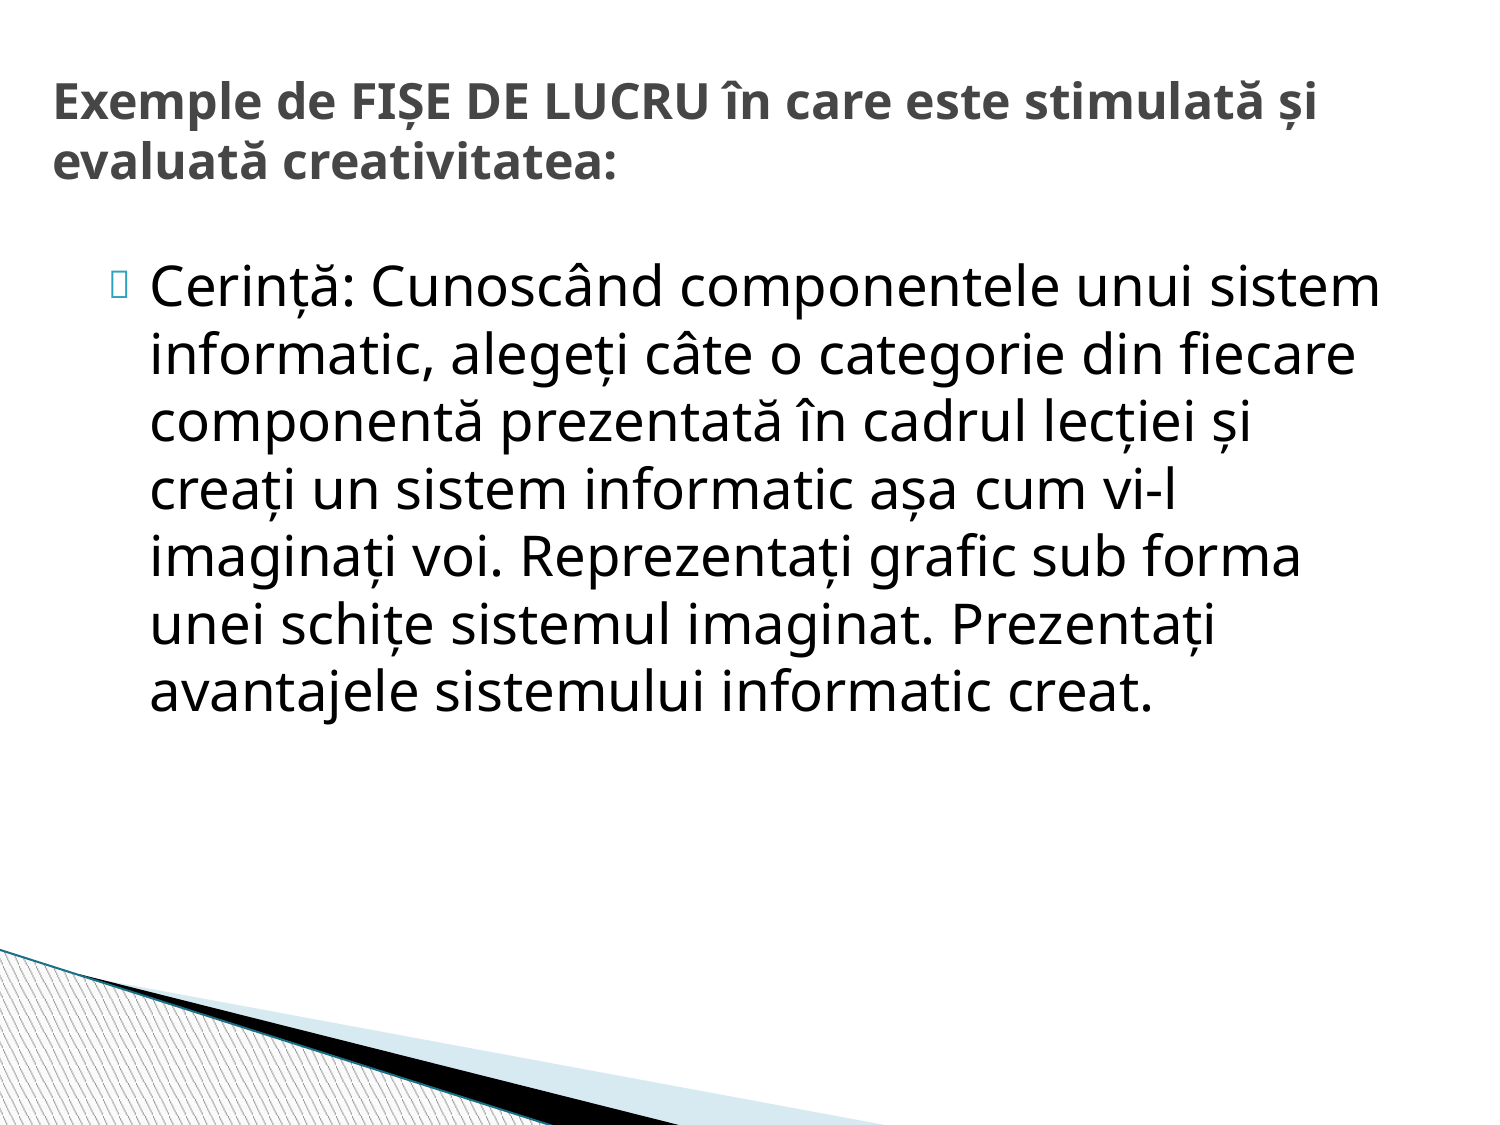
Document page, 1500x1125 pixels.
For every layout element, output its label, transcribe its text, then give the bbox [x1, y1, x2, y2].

title Exemple de FIȘE DE LUCRU în care este stimulată și evaluată creativitatea: [37, 62, 1400, 245]
picture [0, 952, 543, 1125]
list Cerință: Cunoscând componentele unui sistem informatic, alegeți câte o categorie din fiecare componentă prezentată în cadrul lecției și creați un sistem informatic așa cum vi-l imaginați voi. Reprezentați grafic sub forma unei schițe sistemul imaginat. Prezentați avantajele sistemului informatic creat. [75, 243, 1425, 986]
